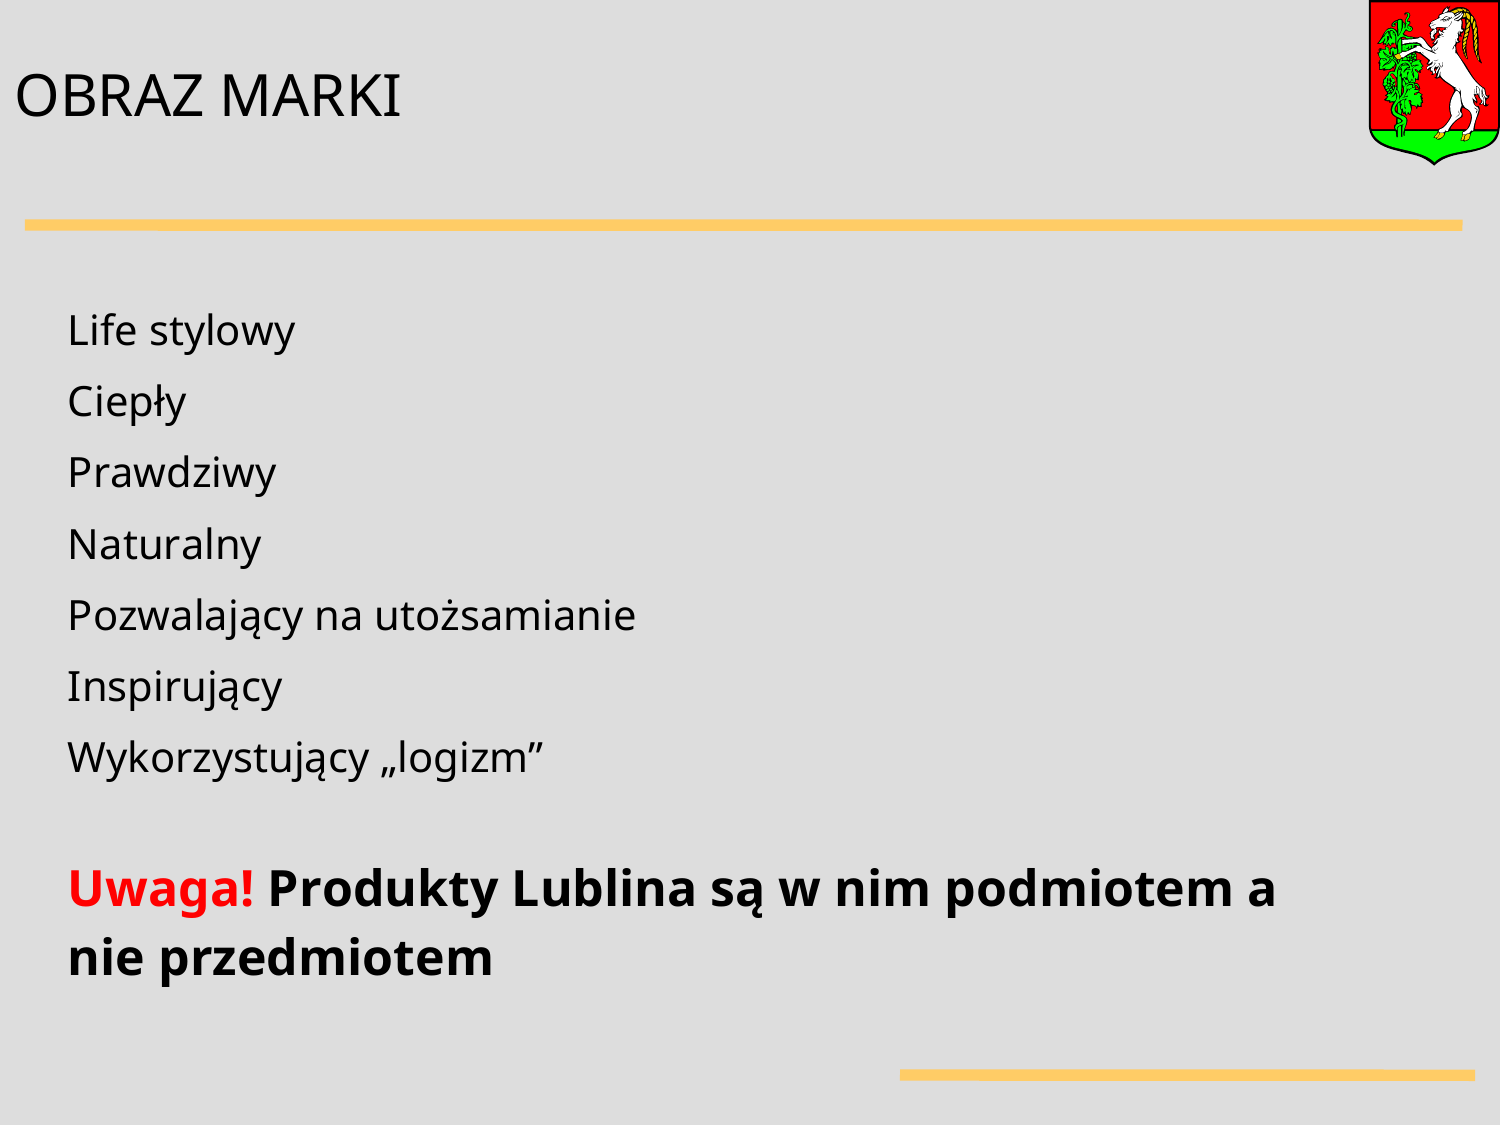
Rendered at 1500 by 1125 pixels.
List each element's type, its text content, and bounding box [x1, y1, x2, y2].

title OBRAZ MARKI [0, 0, 1276, 188]
text_box Life stylowy Ciepły Prawdziwy Naturalny Pozwalający na utożsamianie Inspirujący Wykorzystujący „logizm” Uwaga! Produkty Lublina są w nim podmiotem a nie przedmiotem [53, 278, 1353, 998]
